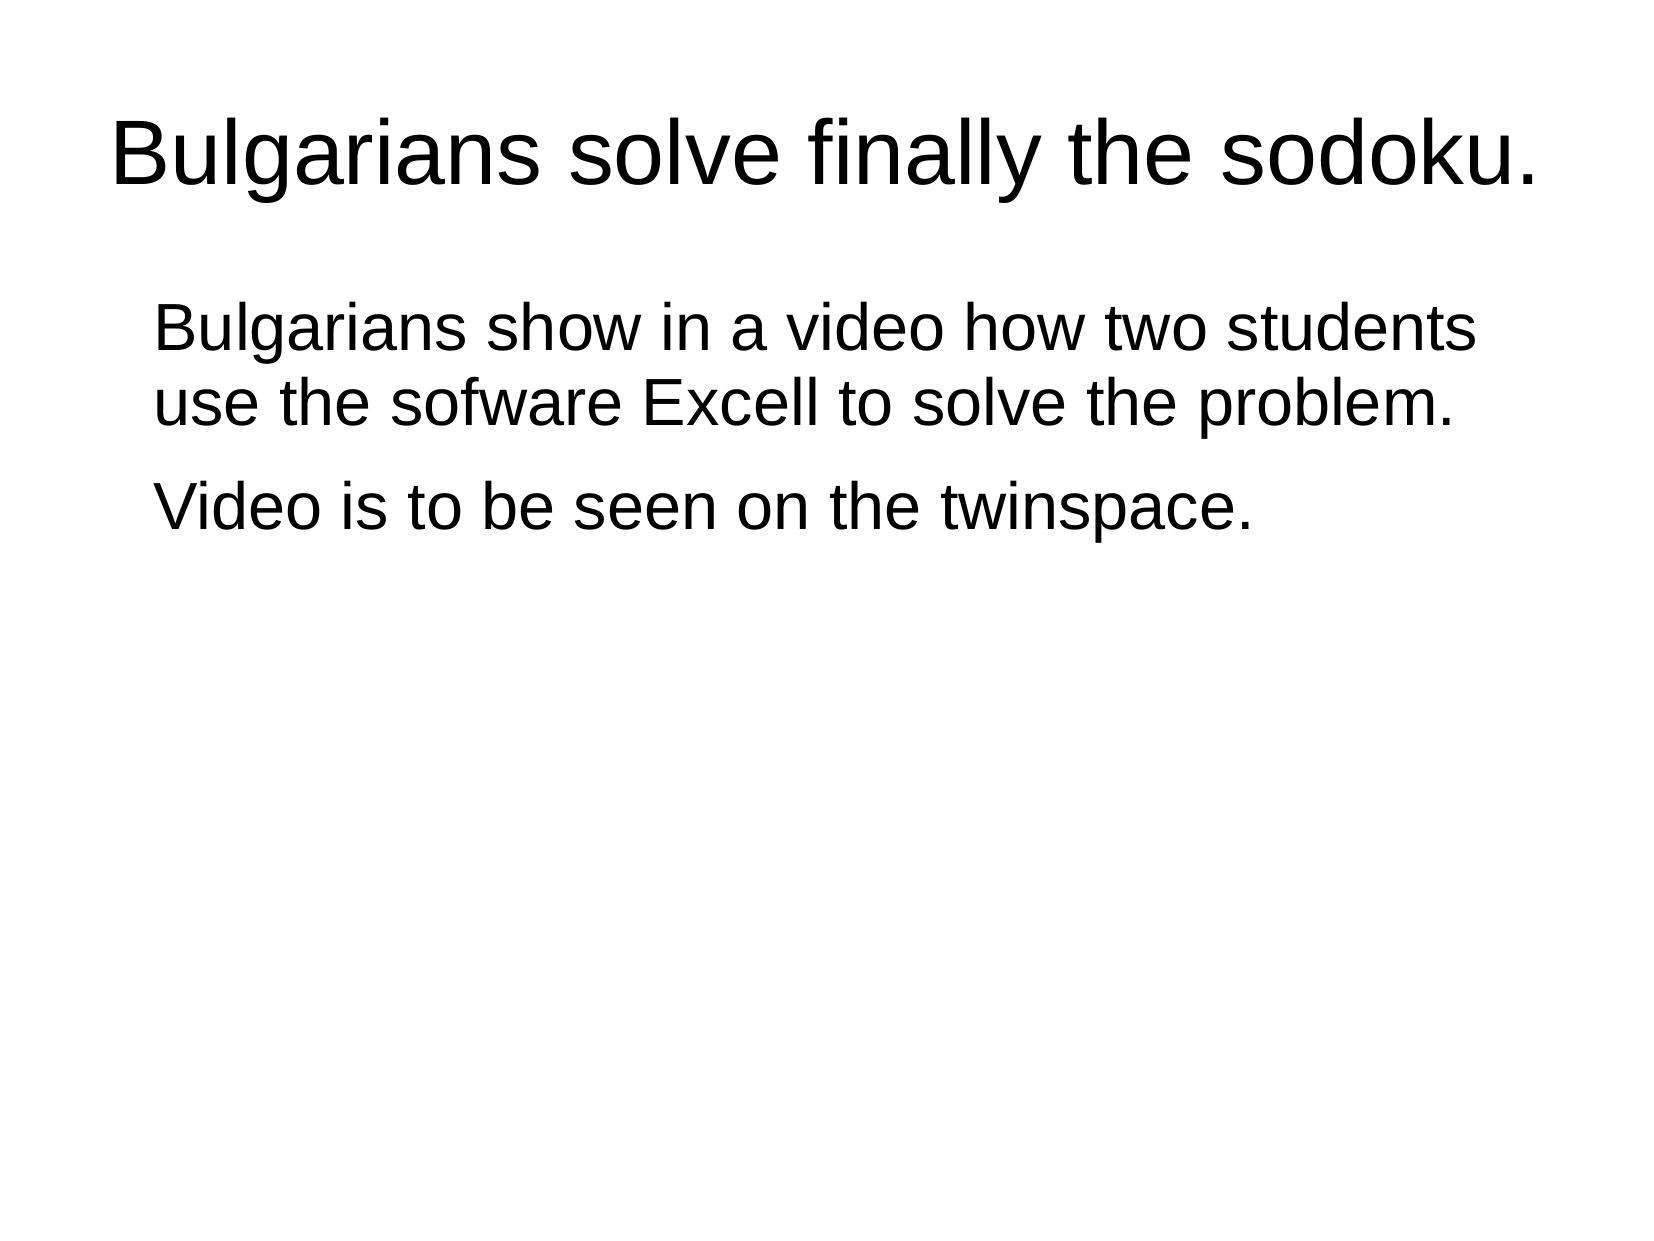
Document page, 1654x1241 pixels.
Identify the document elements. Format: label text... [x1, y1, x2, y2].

title Bulgarians solve finally the sodoku. [82, 49, 1571, 257]
list Bulgarians show in a video how two students use the sofware Excell to solve the problem. Video is to be seen on the twinspace. [82, 290, 1571, 1010]
